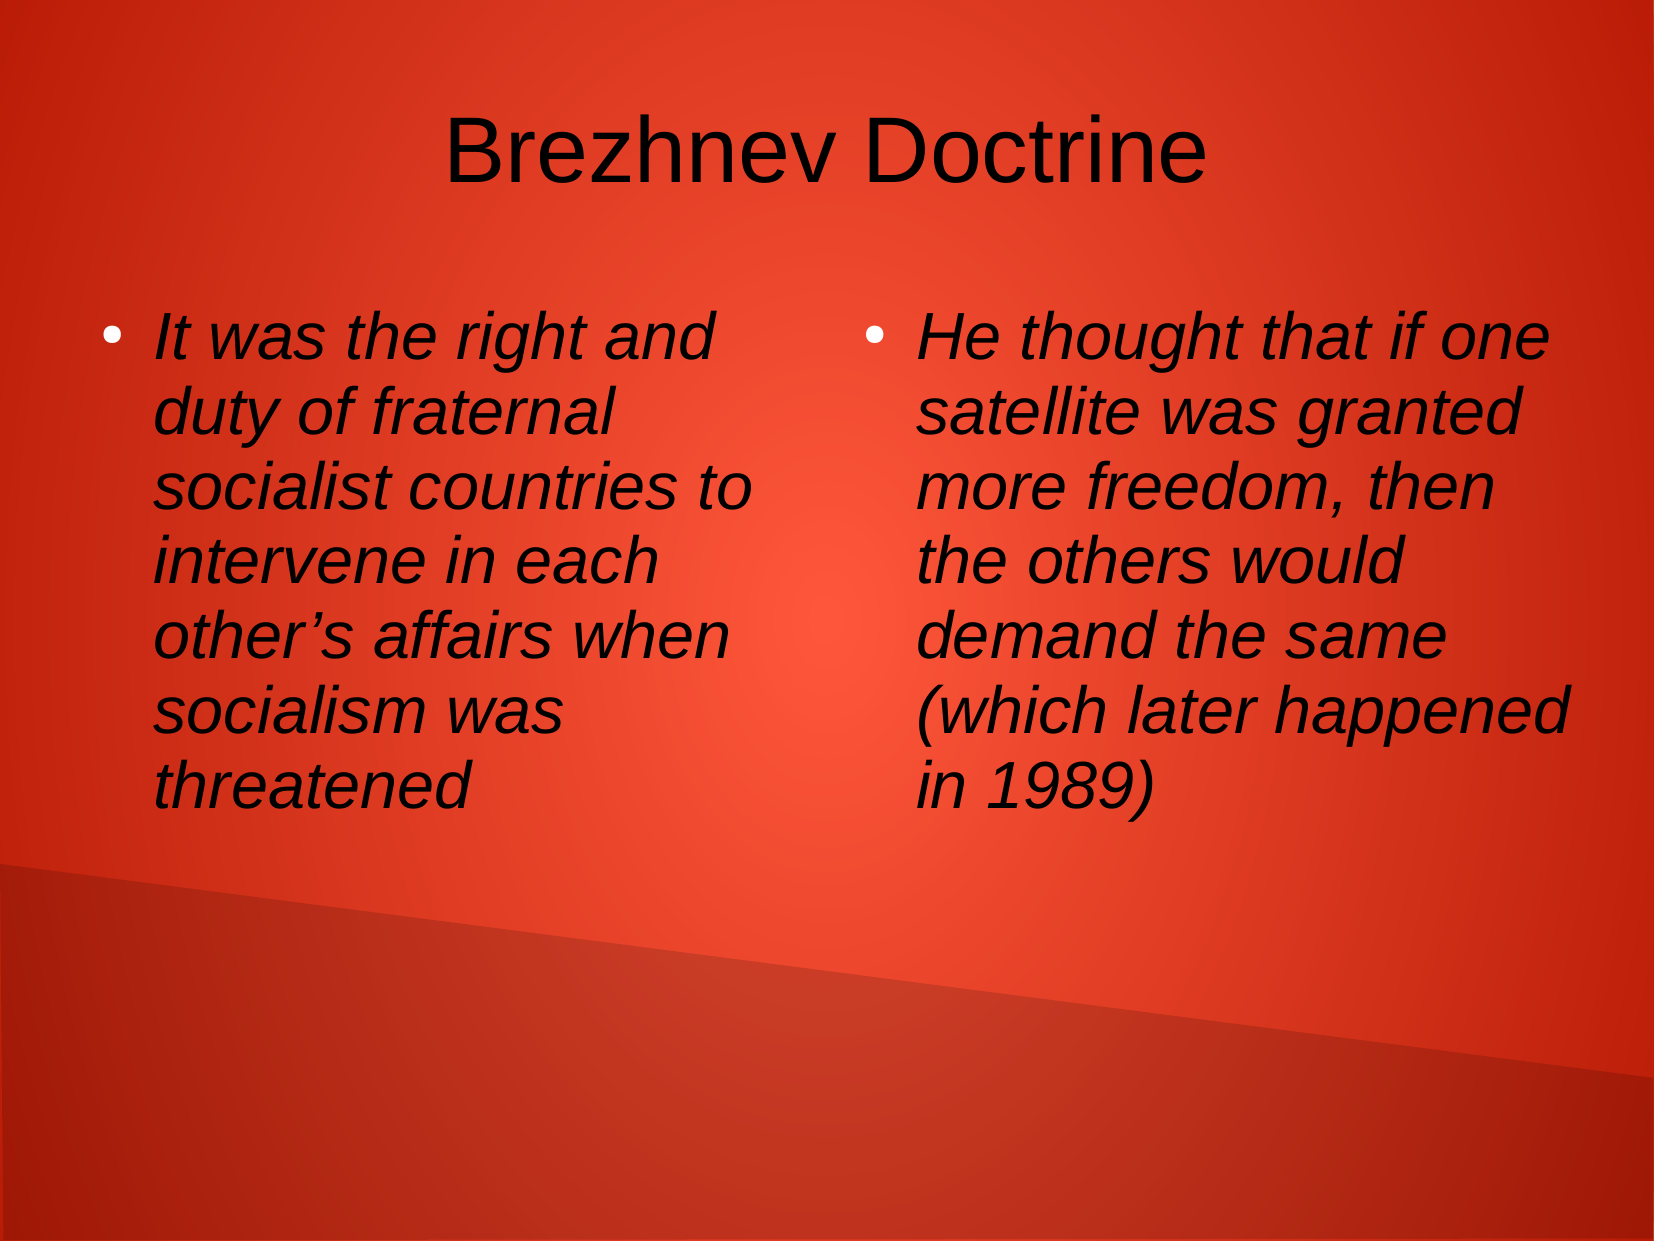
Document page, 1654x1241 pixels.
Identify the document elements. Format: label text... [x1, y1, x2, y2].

list It was the right and duty of fraternal socialist countries to intervene in each other’s affairs when socialism was threatened [82, 299, 809, 1019]
list He thought that if one satellite was granted more freedom, then the others would demand the same (which later happened in 1989) [845, 299, 1572, 1019]
title Brezhnev Doctrine [82, 47, 1571, 252]
